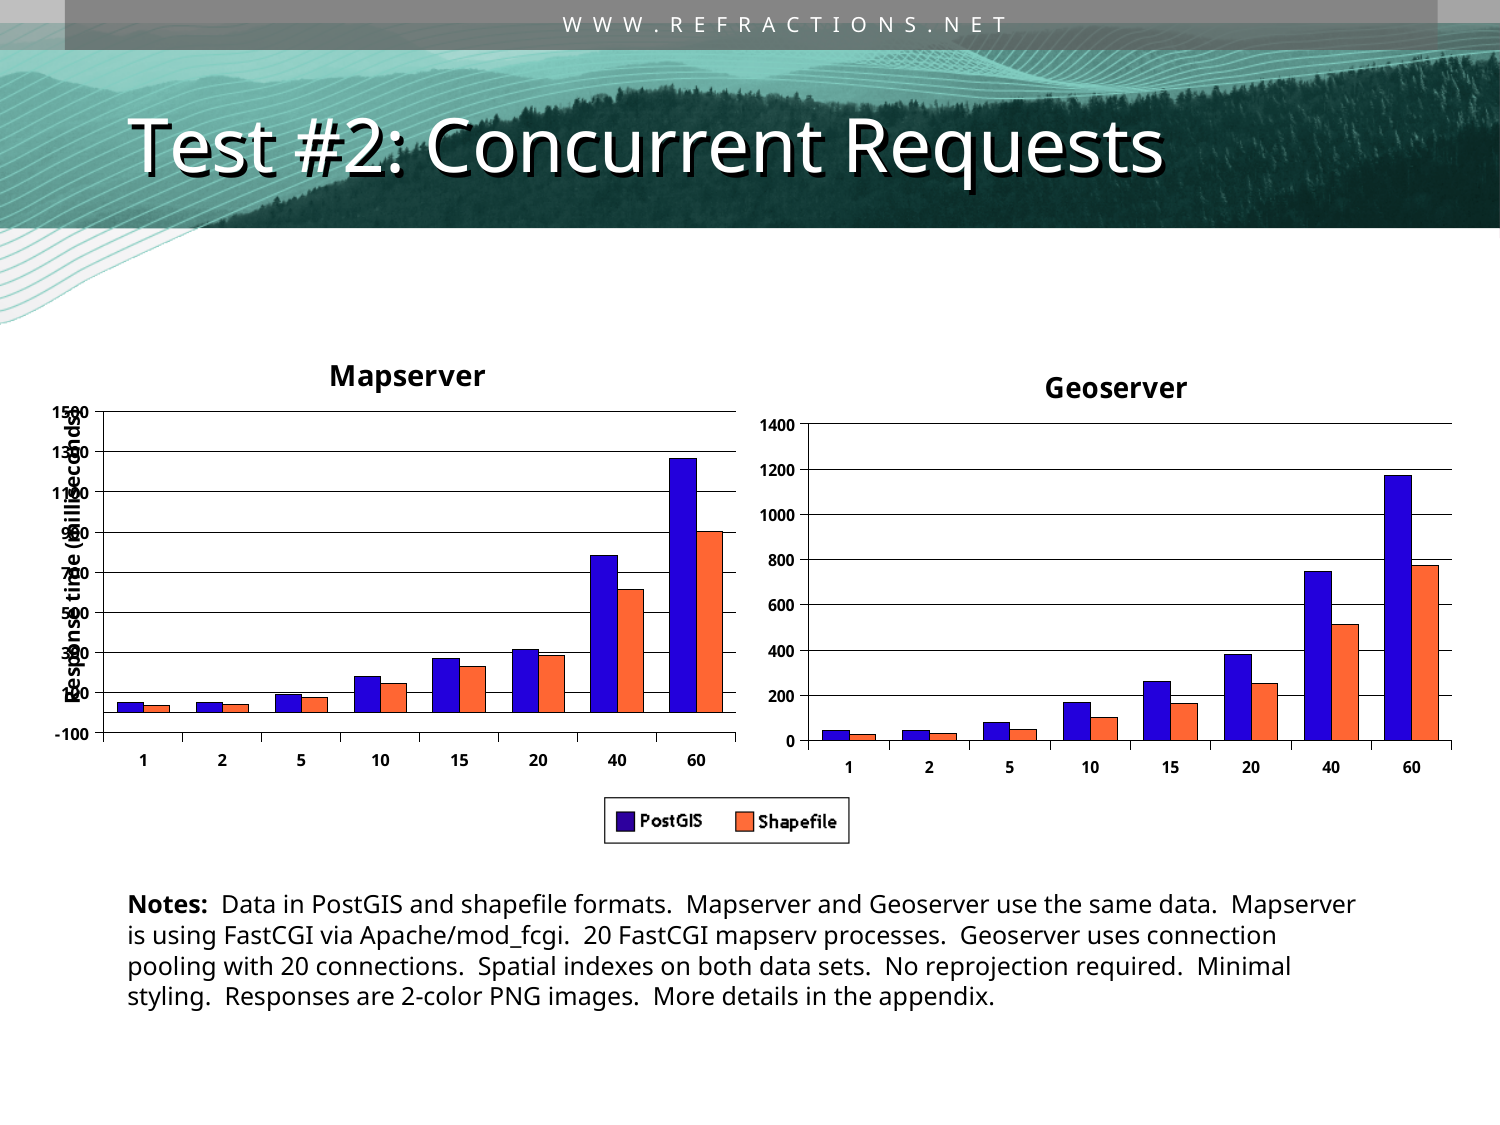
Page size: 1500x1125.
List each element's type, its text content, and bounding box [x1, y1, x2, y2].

text_box Notes: Data in PostGIS and shapefile formats. Mapserver and Geoserver use the same data. Mapserver is using FastCGI via Apache/mod_fcgi. 20 FastCGI mapserv processes. Geoserver uses connection pooling with 20 connections. Spatial indexes on both data sets. No reprojection required. Minimal styling. Responses are 2-color PNG images. More details in the appendix. [112, 881, 1388, 1013]
picture [0, 50, 1500, 325]
title Test #2: Concurrent Requests [112, 62, 1388, 226]
chart [37, 337, 1467, 788]
picture [603, 796, 852, 845]
